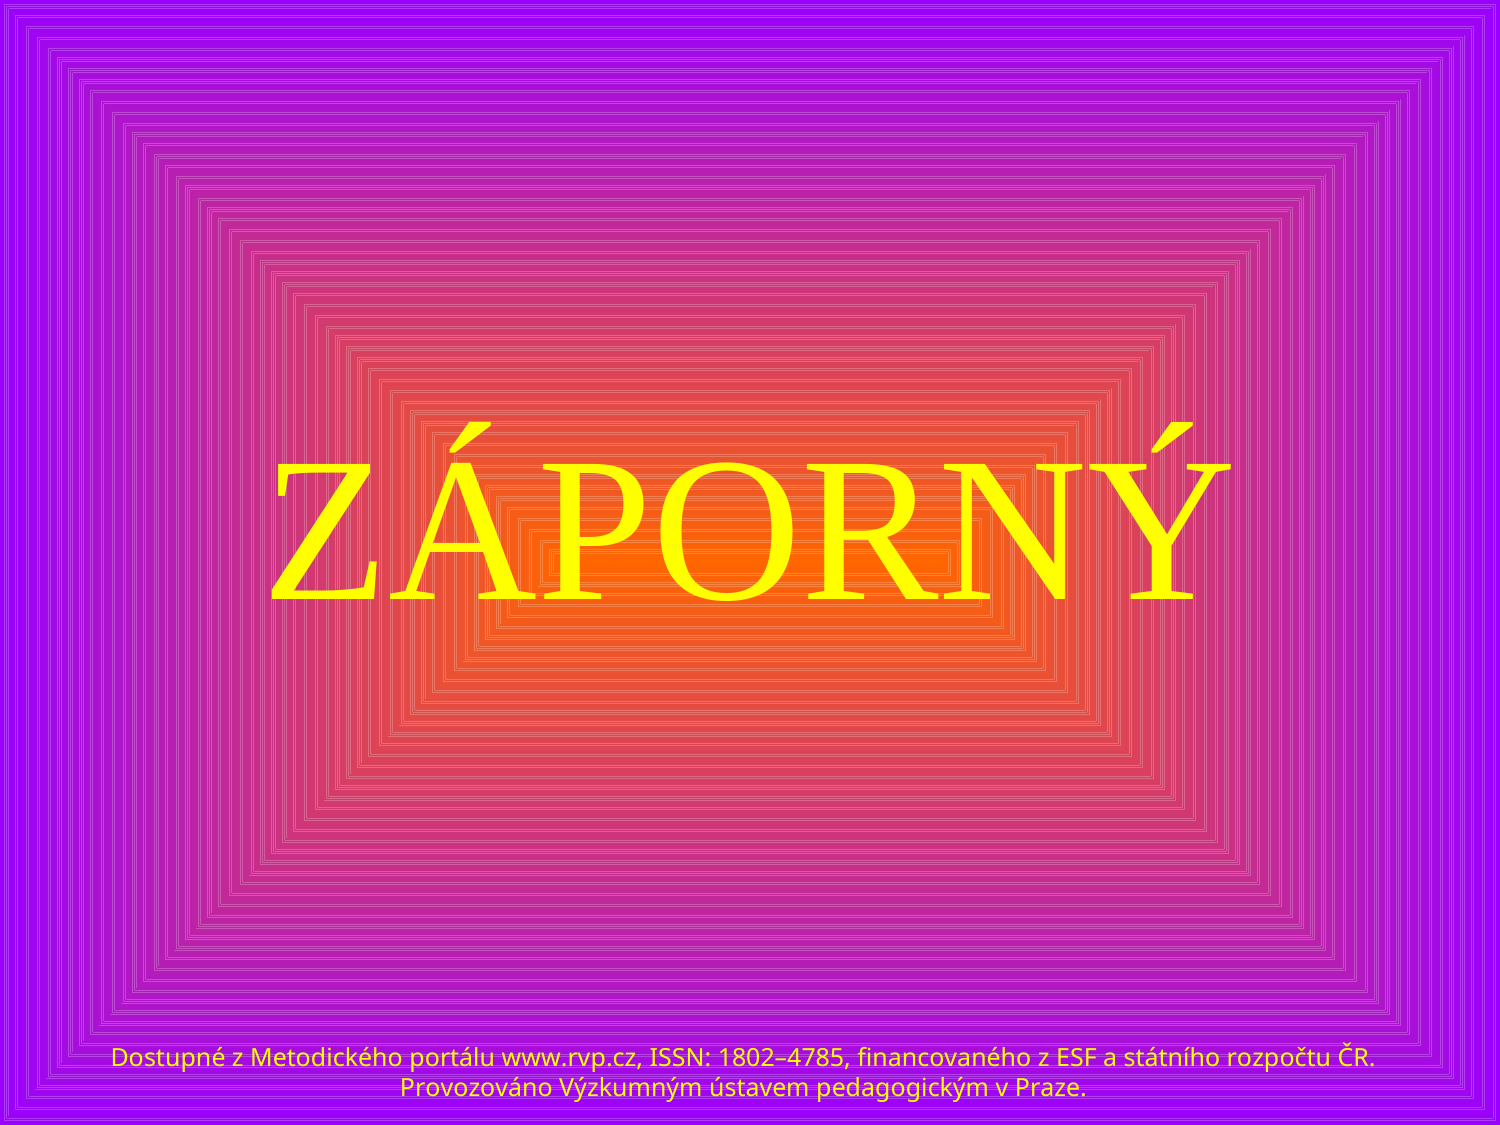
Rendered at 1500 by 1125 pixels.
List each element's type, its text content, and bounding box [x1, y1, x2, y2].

text_box Dostupné z Metodického portálu www.rvp.cz, ISSN: 1802–4785, financovaného z ESF a státního rozpočtu ČR. Provozováno Výzkumným ústavem pedagogickým v Praze. [35, 1041, 1454, 1102]
text_box ZÁPORNÝ [0, 385, 1500, 649]
